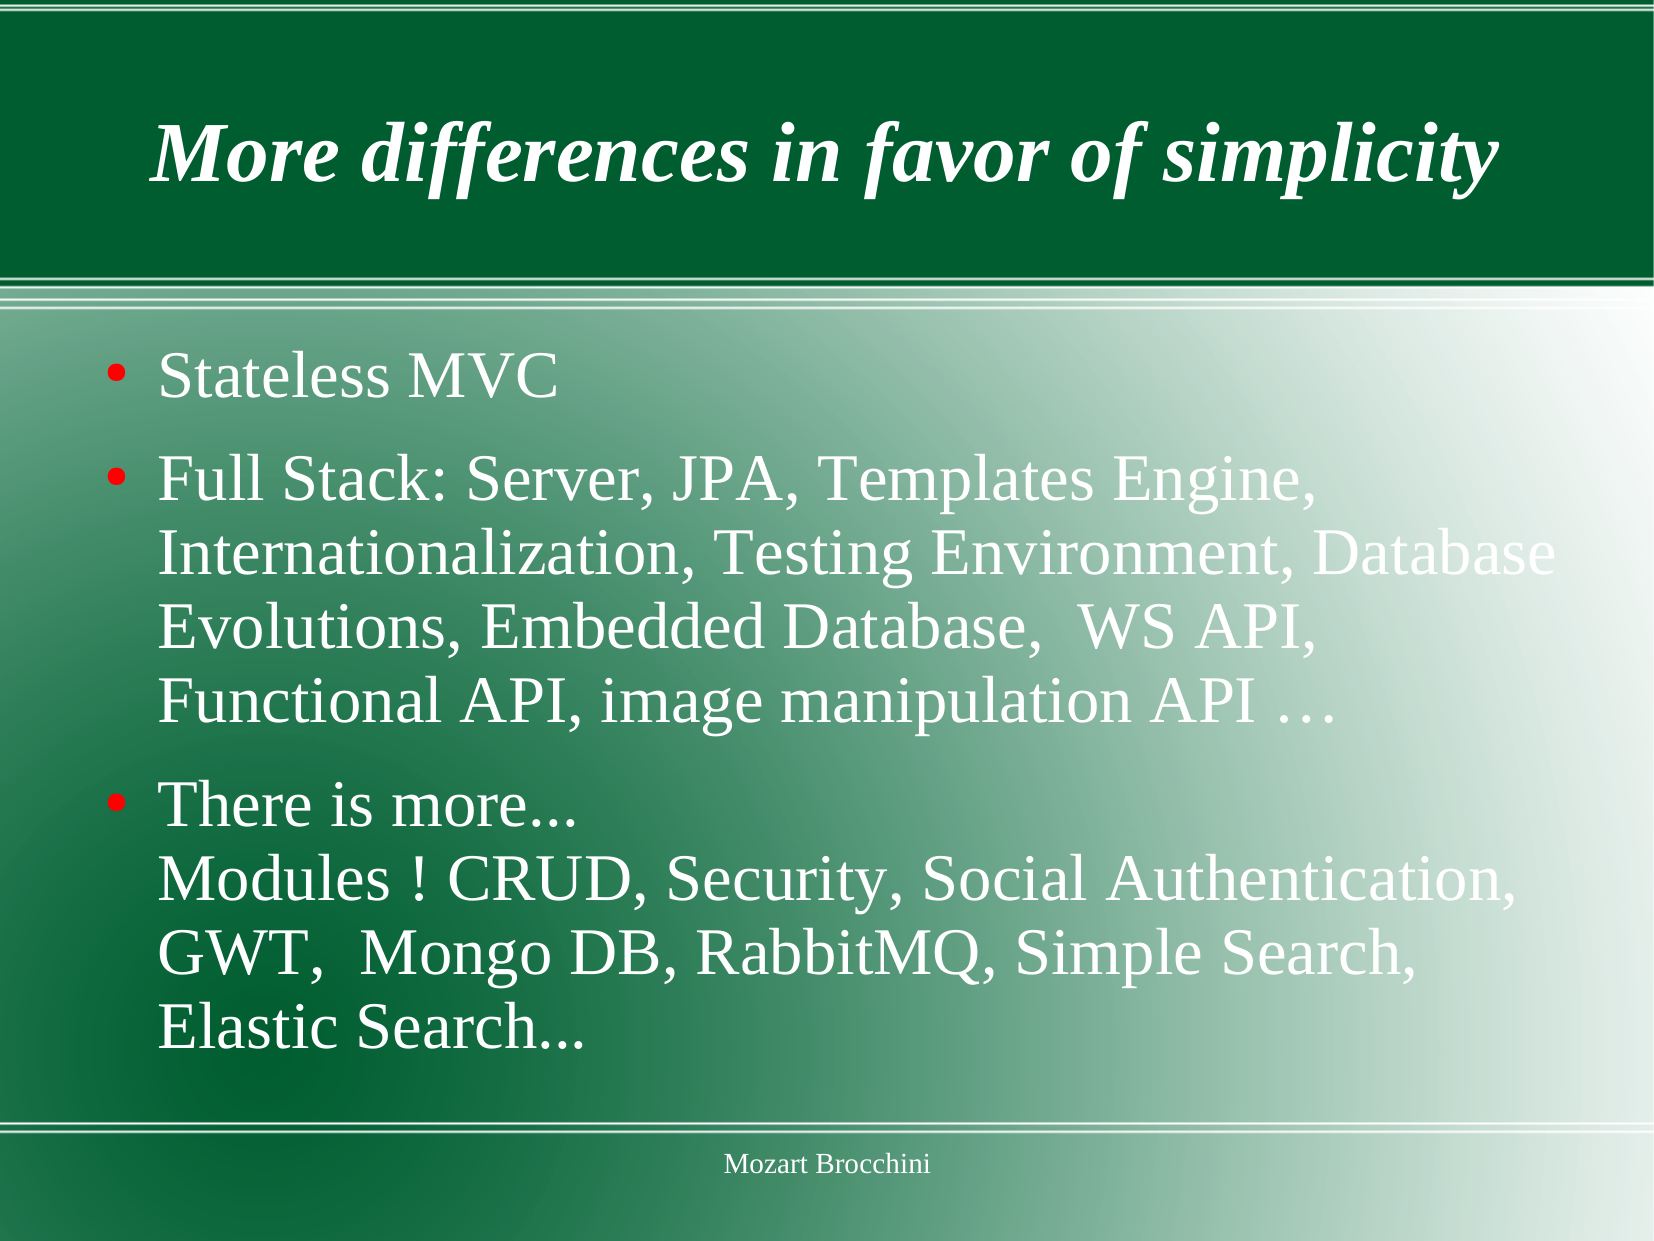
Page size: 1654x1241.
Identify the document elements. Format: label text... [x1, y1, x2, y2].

title More differences in favor of simplicity [82, 49, 1571, 257]
picture [0, 0, 1654, 1241]
list Stateless MVC Full Stack: Server, JPA, Templates Engine, Internationalization, Testing Environment, Database Evolutions, Embedded Database, WS API, Functional API, image manipulation API … There is more... Modules ! CRUD, Security, Social Authentication, GWT, Mongo DB, RabbitMQ, Simple Search, Elastic Search... [86, 337, 1576, 1064]
